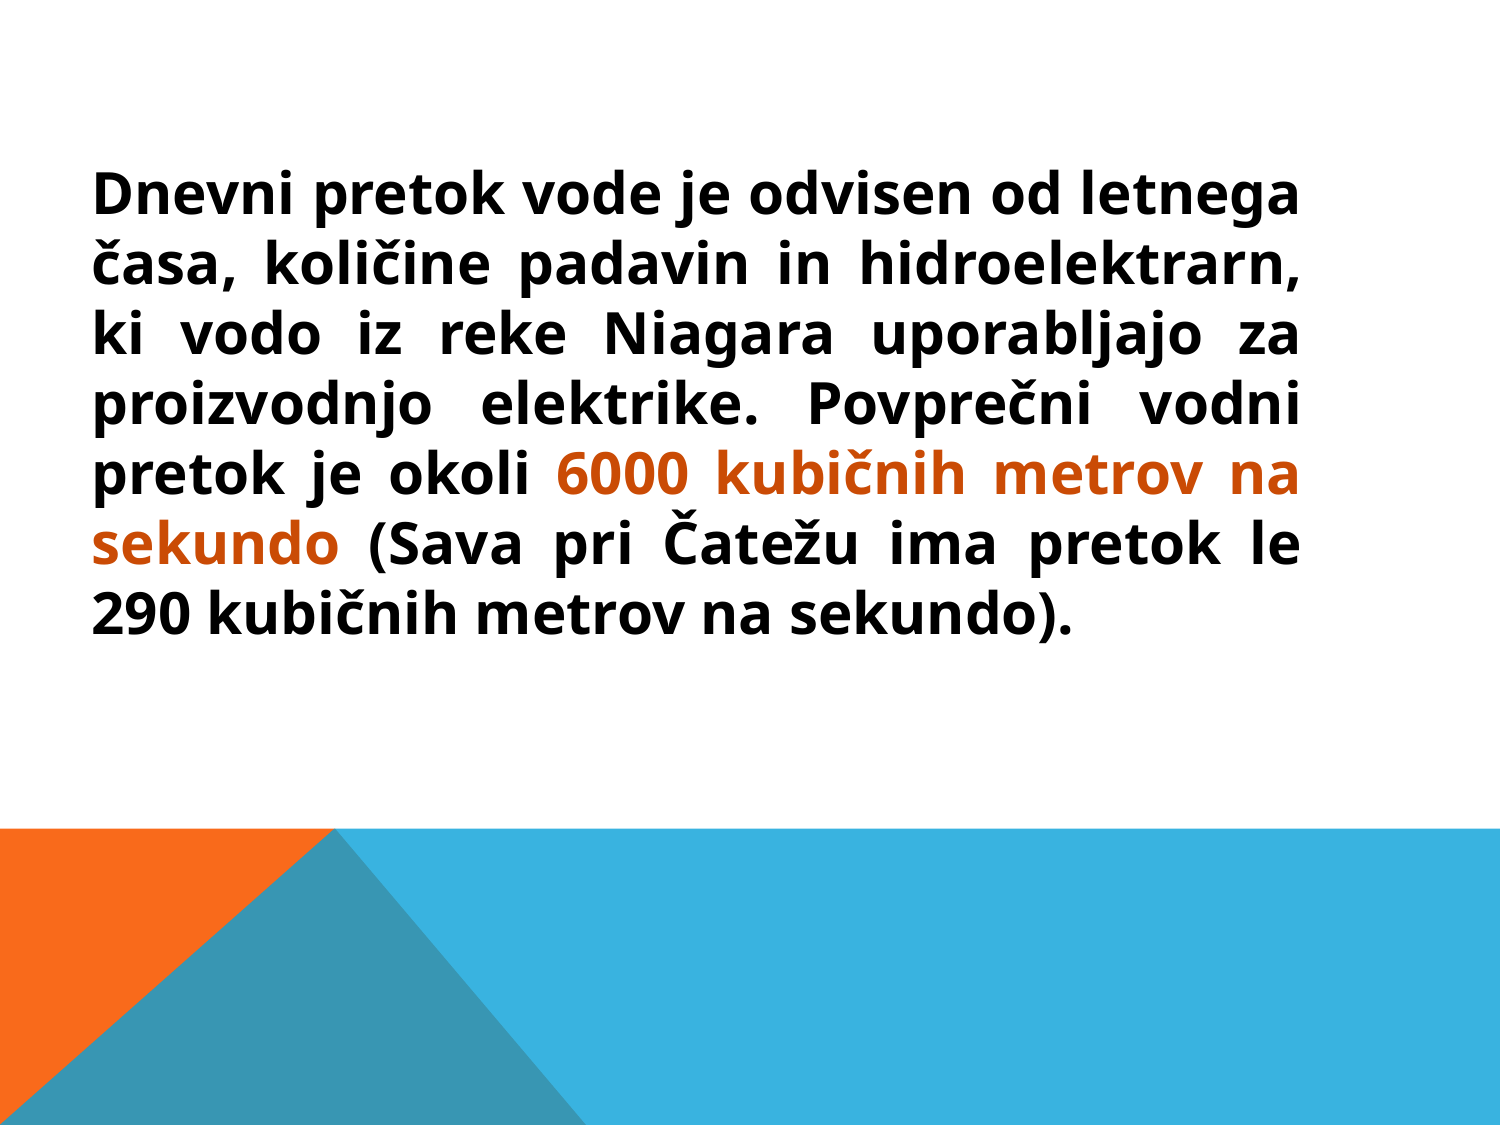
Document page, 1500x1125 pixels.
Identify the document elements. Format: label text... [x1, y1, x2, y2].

text_box Dnevni pretok vode je odvisen od letnega časa, količine padavin in hidroelektrarn, ki vodo iz reke Niagara uporabljajo za proizvodnjo elektrike. Povprečni vodni pretok je okoli 6000 kubičnih metrov na sekundo (Sava pri Čatežu ima pretok le 290 kubičnih metrov na sekundo). [76, 148, 1317, 654]
